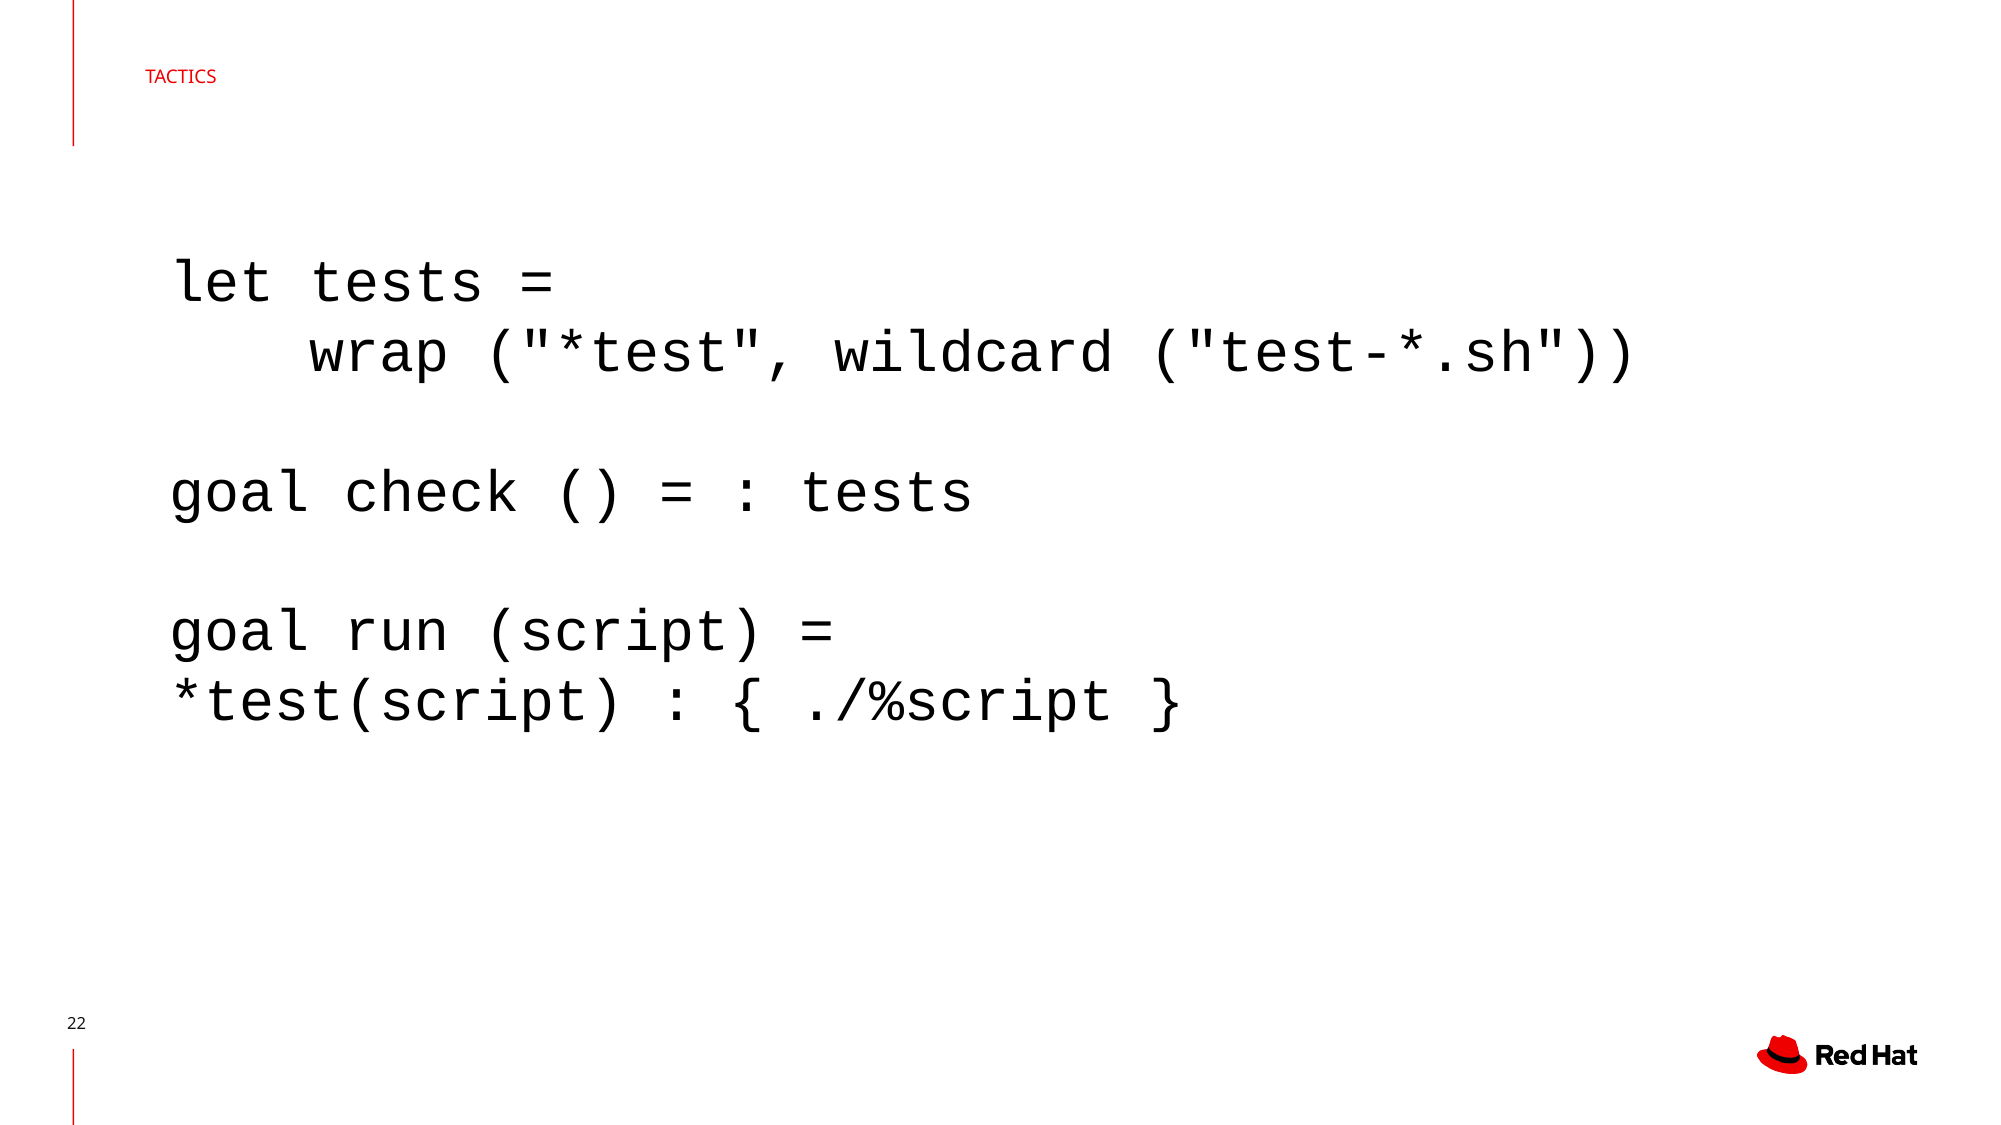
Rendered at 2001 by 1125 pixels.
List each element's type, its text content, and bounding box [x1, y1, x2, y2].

picture [1757, 1035, 1918, 1074]
text_box let tests = wrap ("*test", wildcard ("test-*.sh")) goal check () = : tests goal run (script) = *test(script) : { ./%script } [154, 235, 1807, 740]
text_box TACTICS [73, 9, 918, 144]
